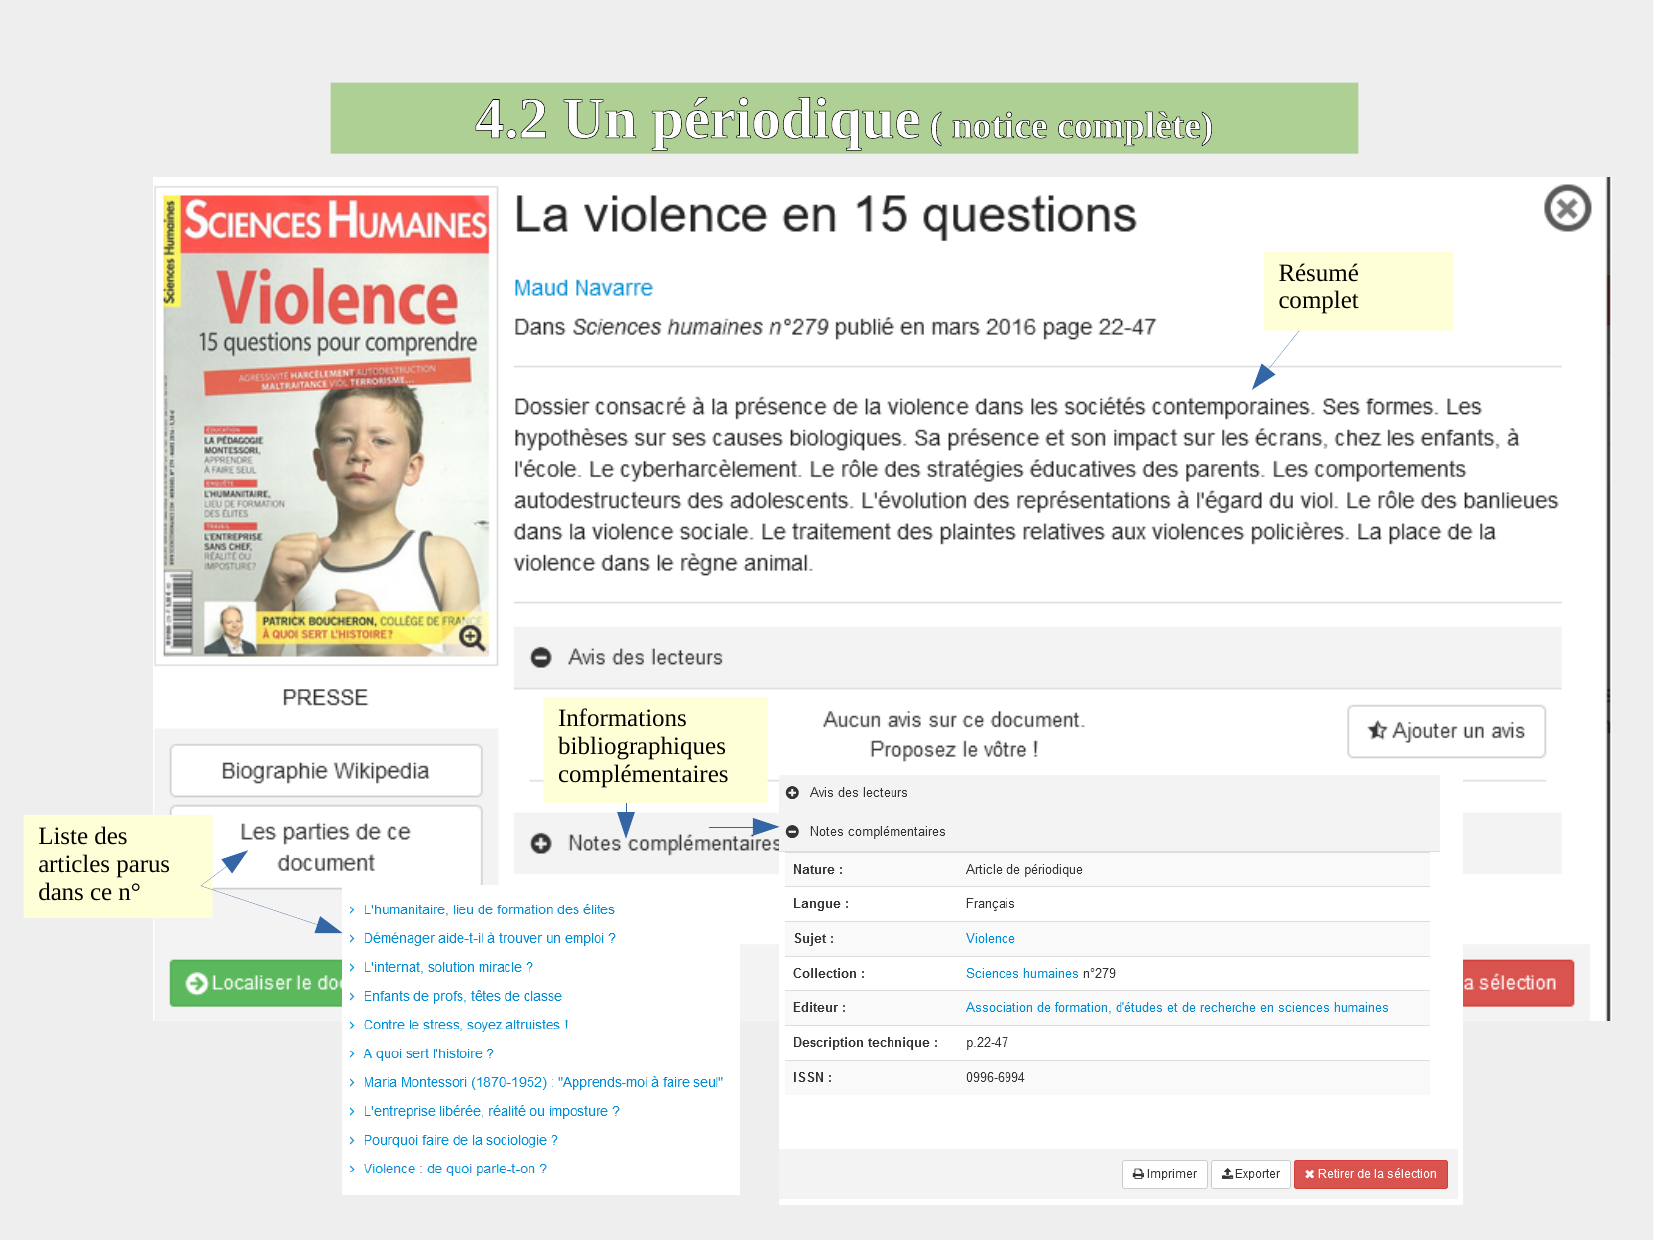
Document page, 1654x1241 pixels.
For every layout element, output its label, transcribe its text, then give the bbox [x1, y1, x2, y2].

text_box Liste des articles parus dans ce n° [23, 814, 213, 918]
title 4.2 Un périodique ( notice complète) [330, 82, 1359, 154]
text_box Informations bibliographiques complémentaires [543, 696, 768, 804]
picture [153, 177, 1612, 1205]
text_box Résumé complet [1263, 251, 1453, 331]
